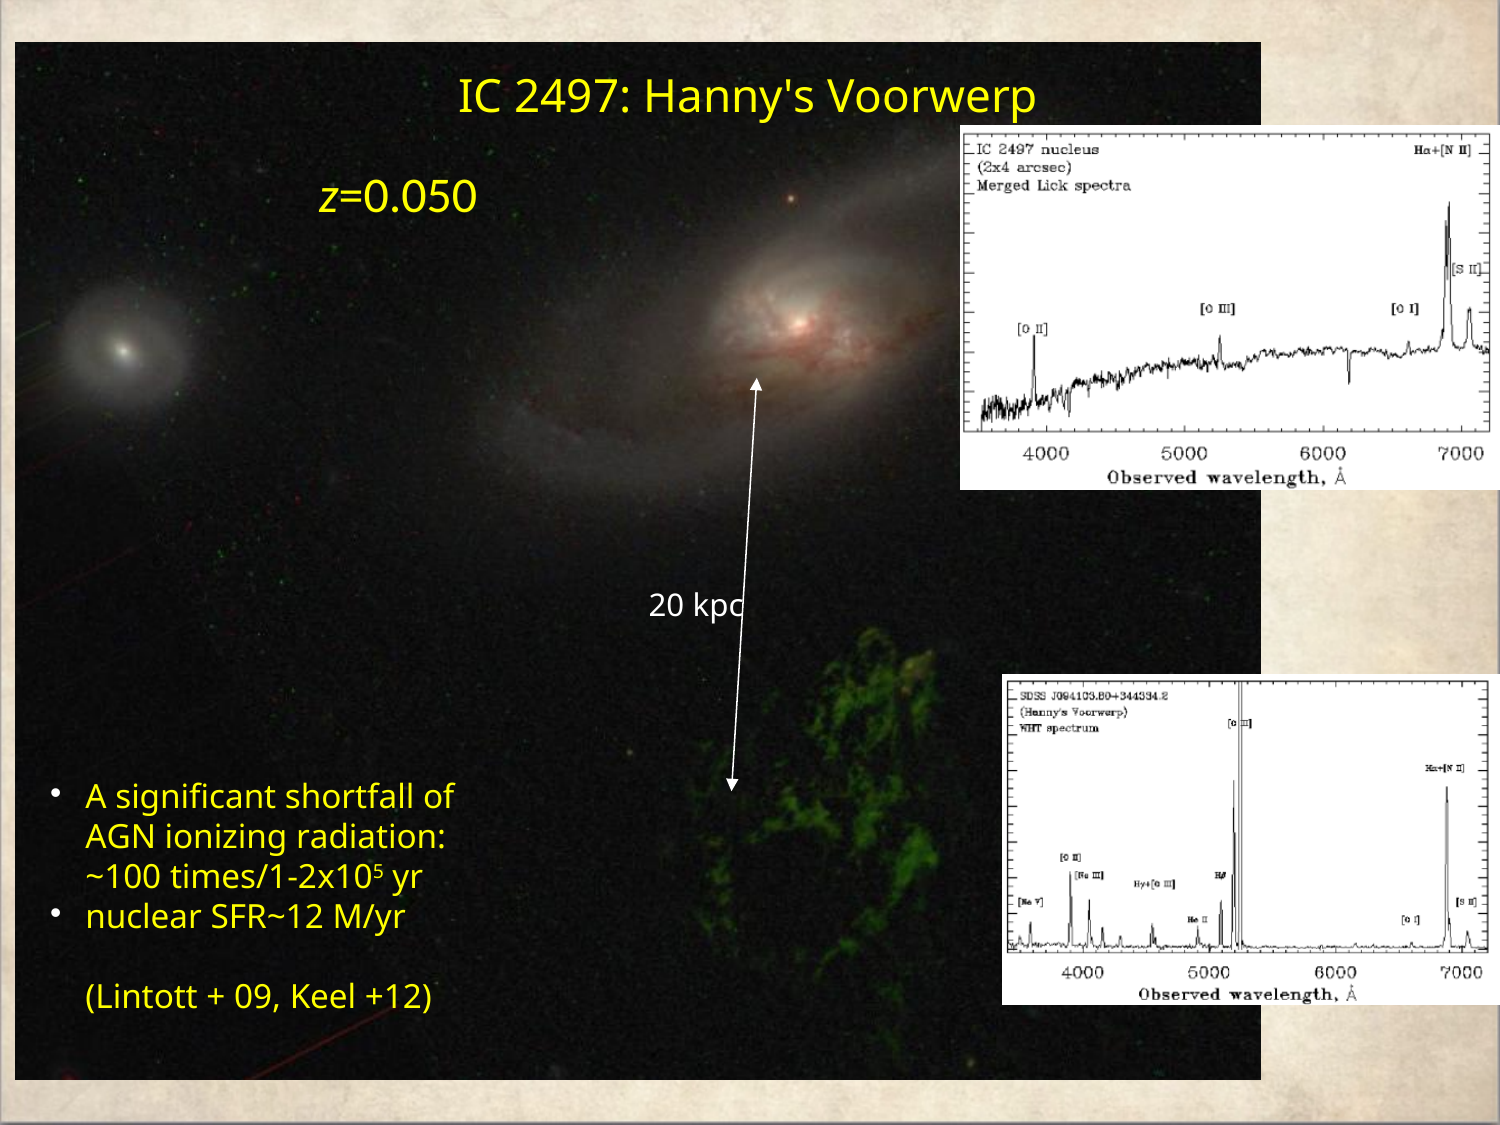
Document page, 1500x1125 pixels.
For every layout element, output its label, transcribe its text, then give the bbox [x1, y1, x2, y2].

text_box 20 kpc [623, 570, 759, 632]
text_box z=0.050 [292, 154, 493, 231]
picture [0, 0, 1500, 1125]
text_box IC 2497: Hanny's Voorwerp [74, 43, 1422, 126]
text_box A significant shortfall of AGN ionizing radiation: ~100 times/1-2x105 yr nuclear SFR~12 M/yr (Lintott + 09, Keel +12) [35, 767, 479, 1023]
